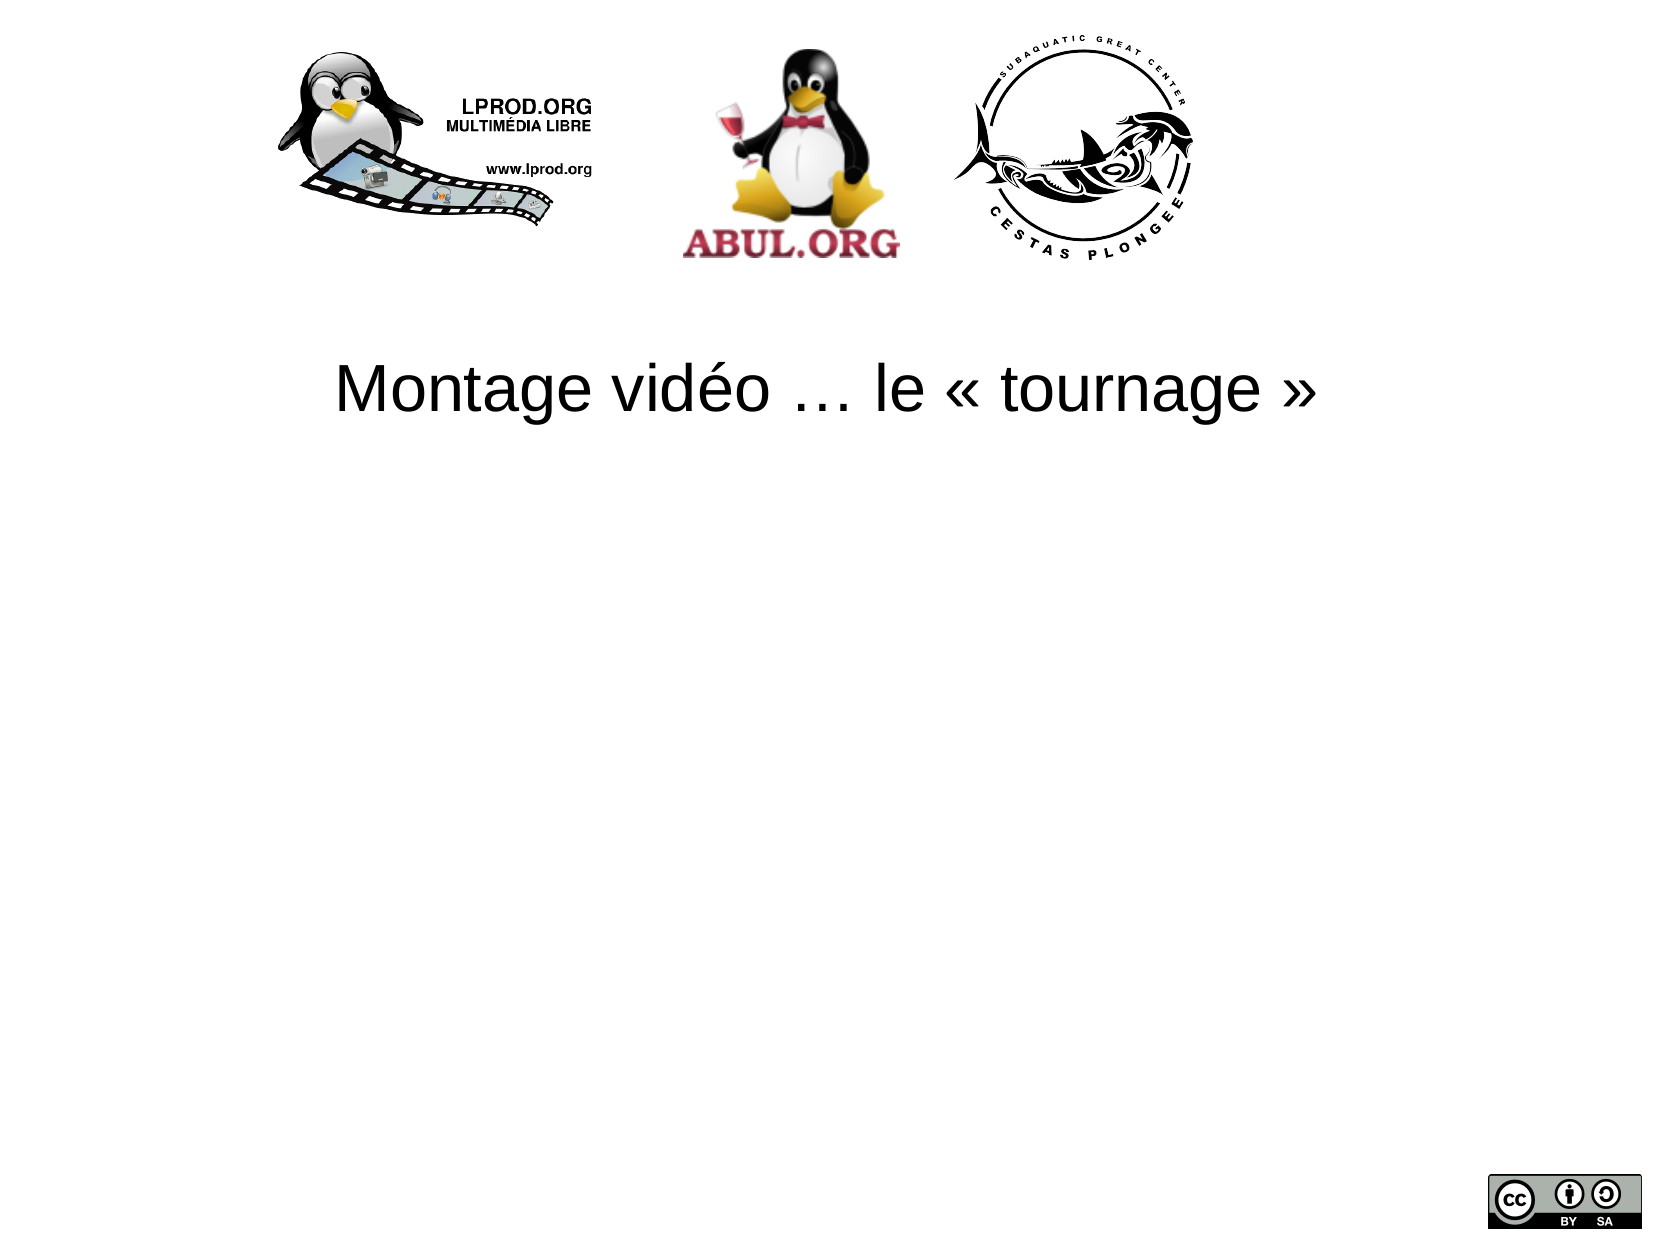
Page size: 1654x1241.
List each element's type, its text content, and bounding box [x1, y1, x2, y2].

subtitle Montage vidéo … le « tournage » [82, 290, 1571, 1010]
picture [276, 50, 603, 258]
picture [953, 35, 1193, 260]
picture [683, 49, 900, 258]
picture [1488, 1174, 1642, 1229]
